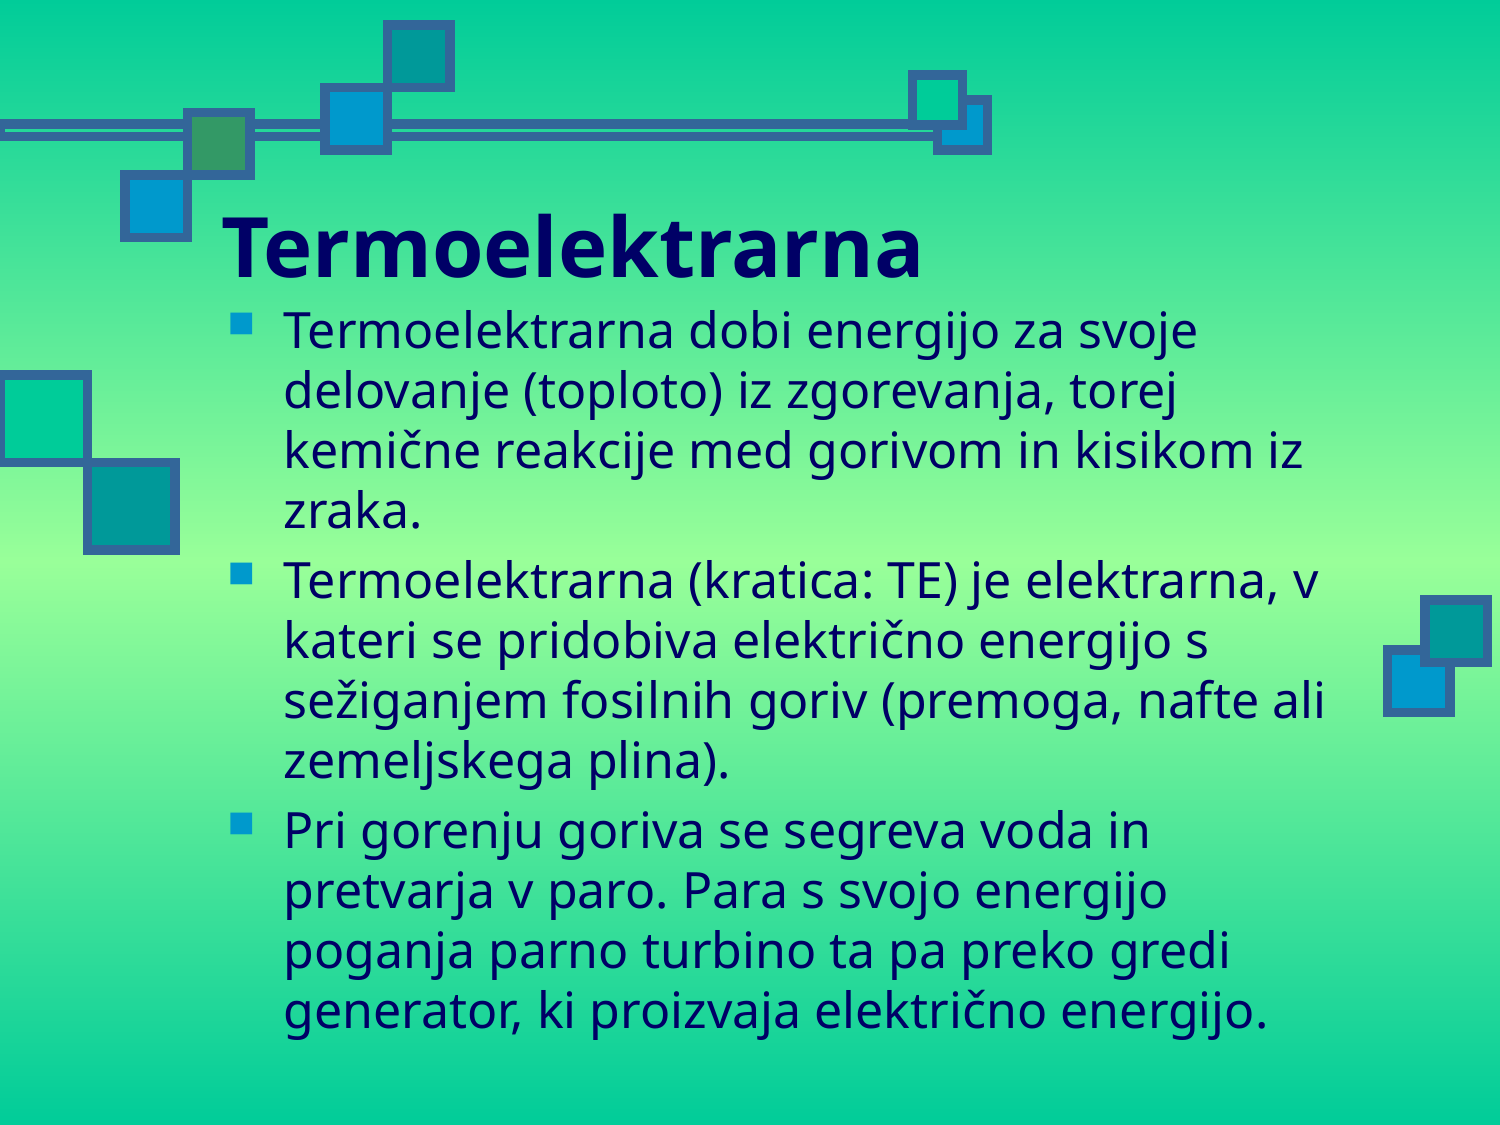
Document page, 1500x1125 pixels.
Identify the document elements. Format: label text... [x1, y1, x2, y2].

list Termoelektrarna dobi energijo za svoje delovanje (toploto) iz zgorevanja, torej kemične reakcije med gorivom in kisikom iz zraka. Termoelektrarna (kratica: TE) je elektrarna, v kateri se pridobiva električno energijo s sežiganjem fosilnih goriv (premoga, nafte ali zemeljskega plina). Pri gorenju goriva se segreva voda in pretvarja v paro. Para s svojo energijo poganja parno turbino ta pa preko gredi generator, ki proizvaja električno energijo. [212, 290, 1375, 1013]
title Termoelektrarna [206, 125, 1369, 363]
